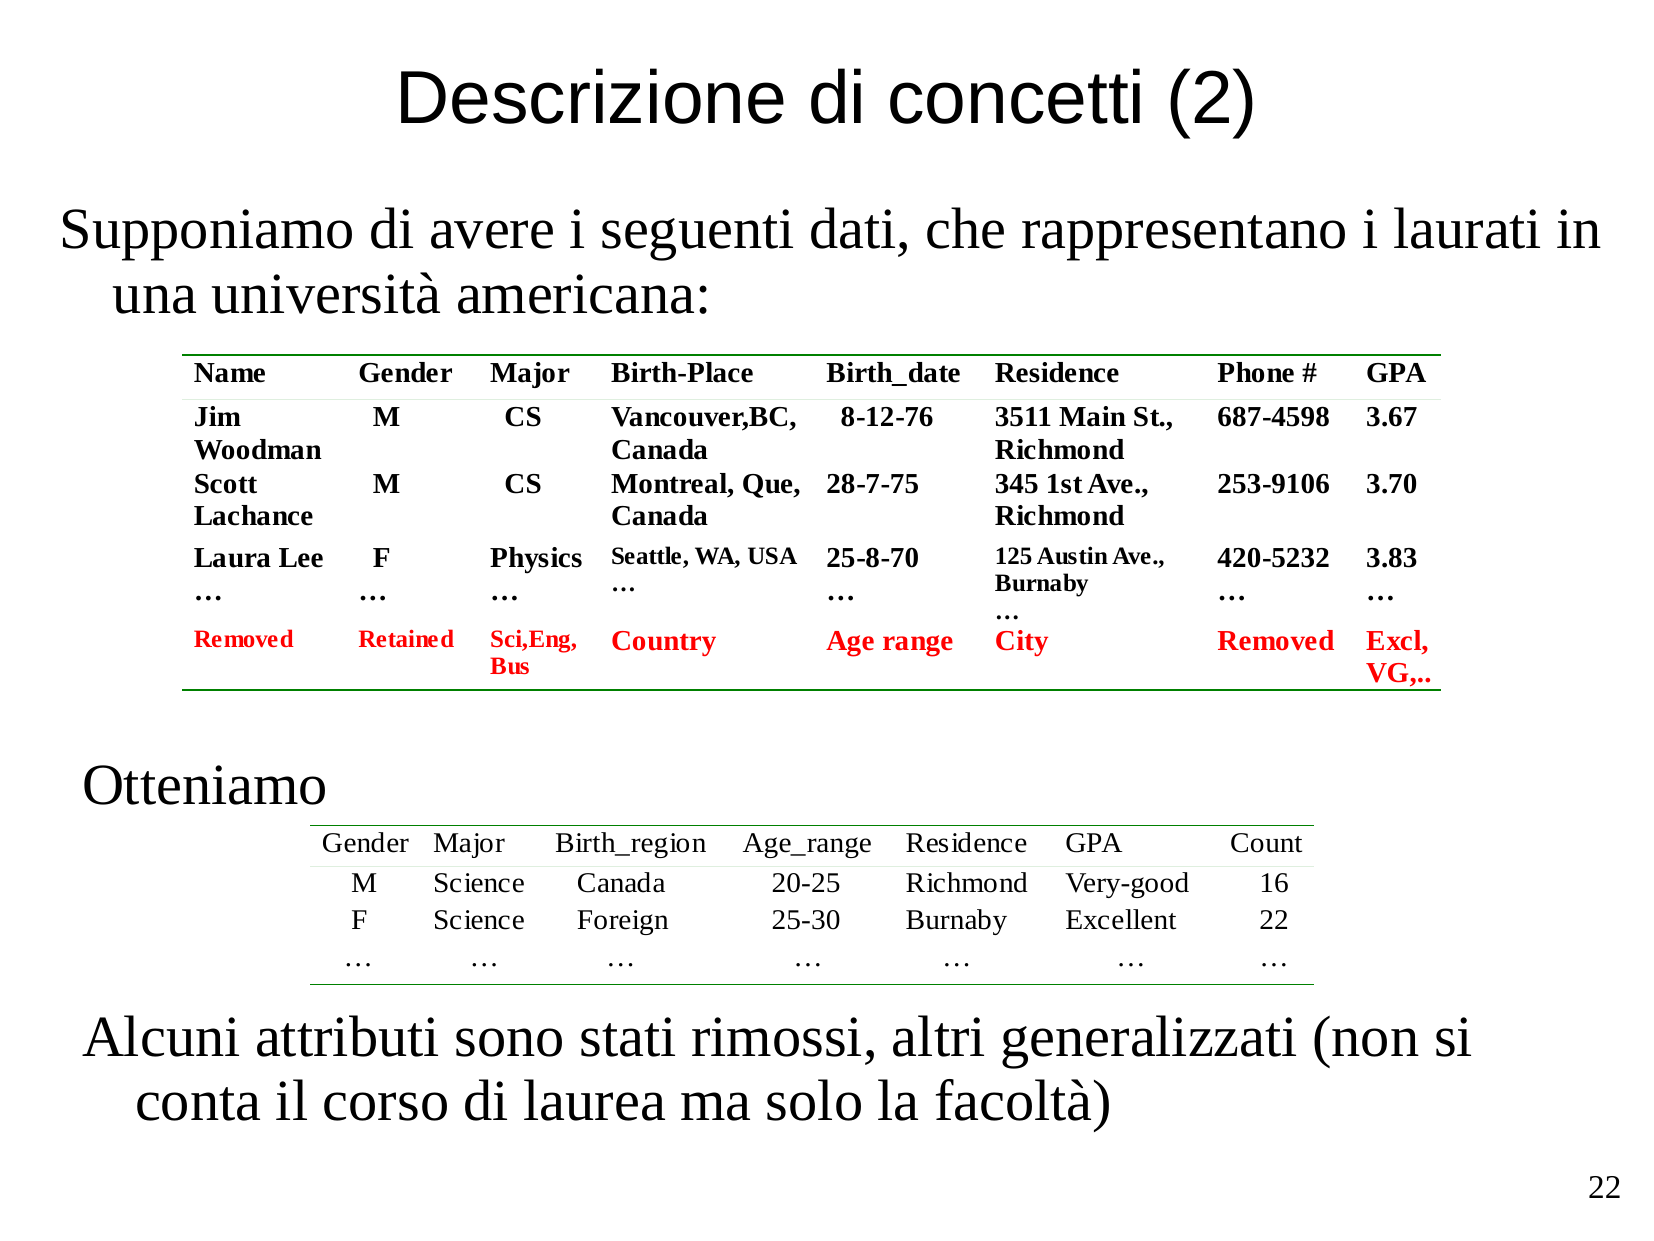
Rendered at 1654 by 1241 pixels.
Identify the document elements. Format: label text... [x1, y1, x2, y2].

title Descrizione di concetti (2) [37, 30, 1617, 166]
list Supponiamo di avere i seguenti dati, che rappresentano i laurati in una università americana: [42, 196, 1612, 1187]
list Otteniamo [64, 752, 1477, 827]
list Alcuni attributi sono stati rimossi, altri generalizzati (non si conta il corso di laurea ma solo la facoltà) [64, 1003, 1477, 1153]
chart [177, 354, 1452, 744]
chart [305, 824, 1327, 1003]
